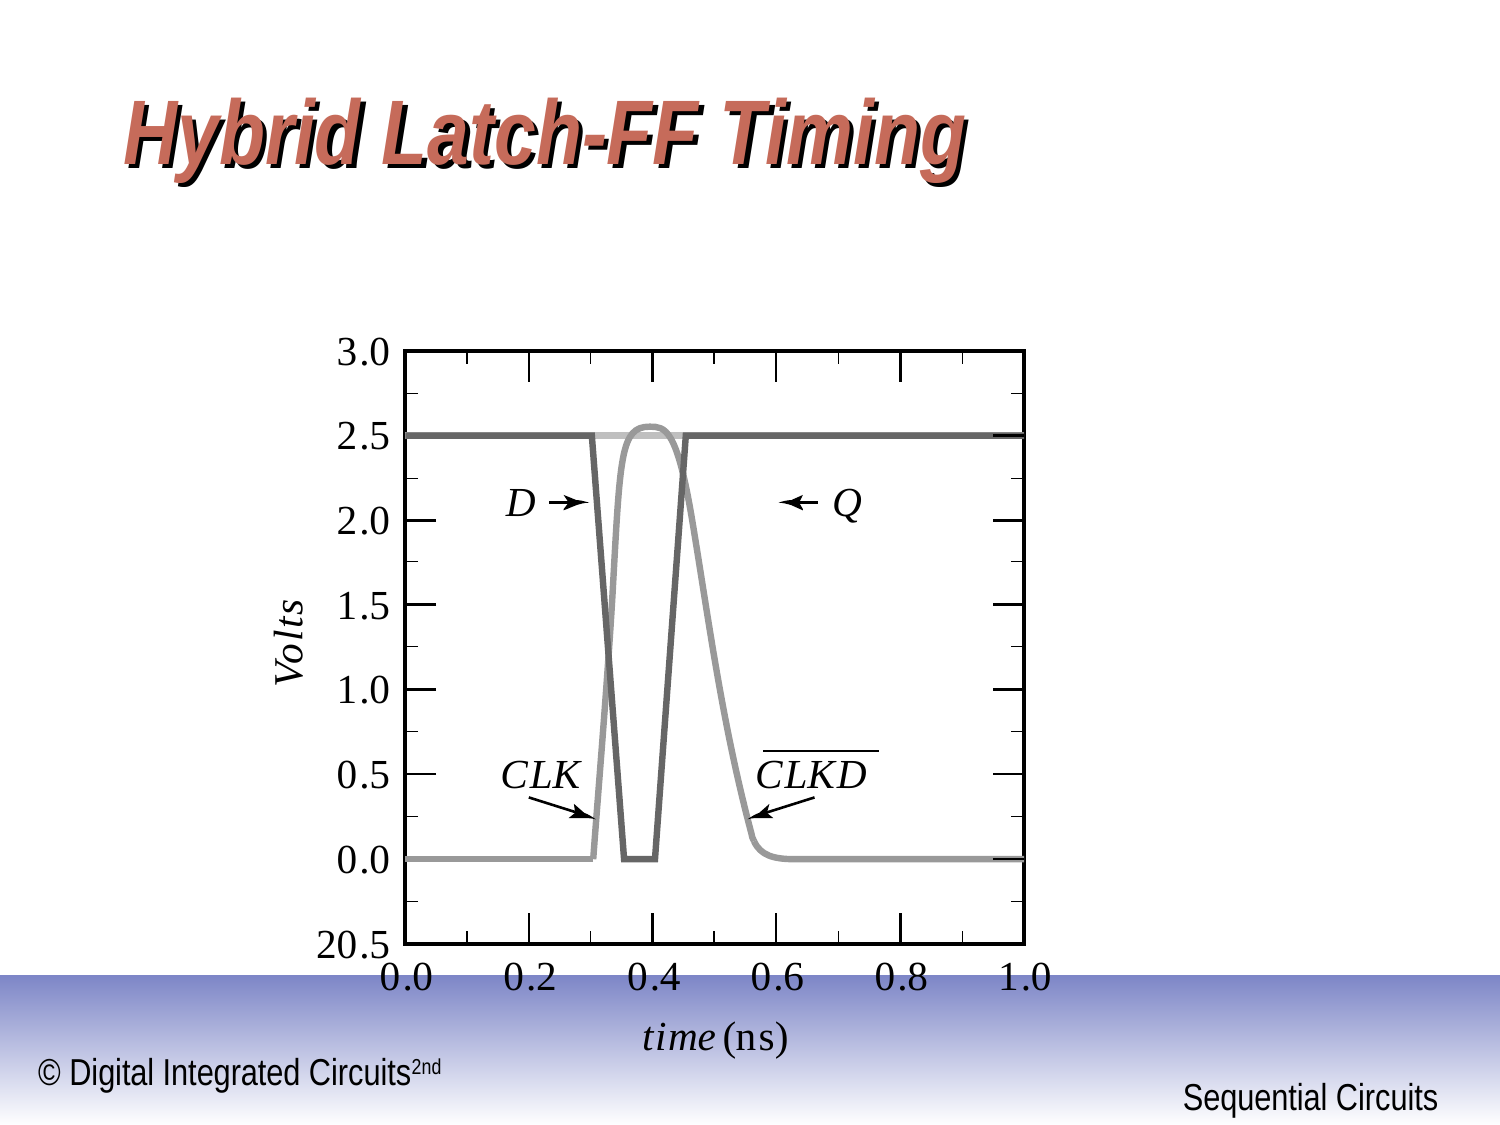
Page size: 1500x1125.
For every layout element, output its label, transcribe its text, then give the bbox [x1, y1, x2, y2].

picture [262, 324, 1051, 1067]
title Hybrid Latch-FF Timing [108, 65, 1384, 190]
